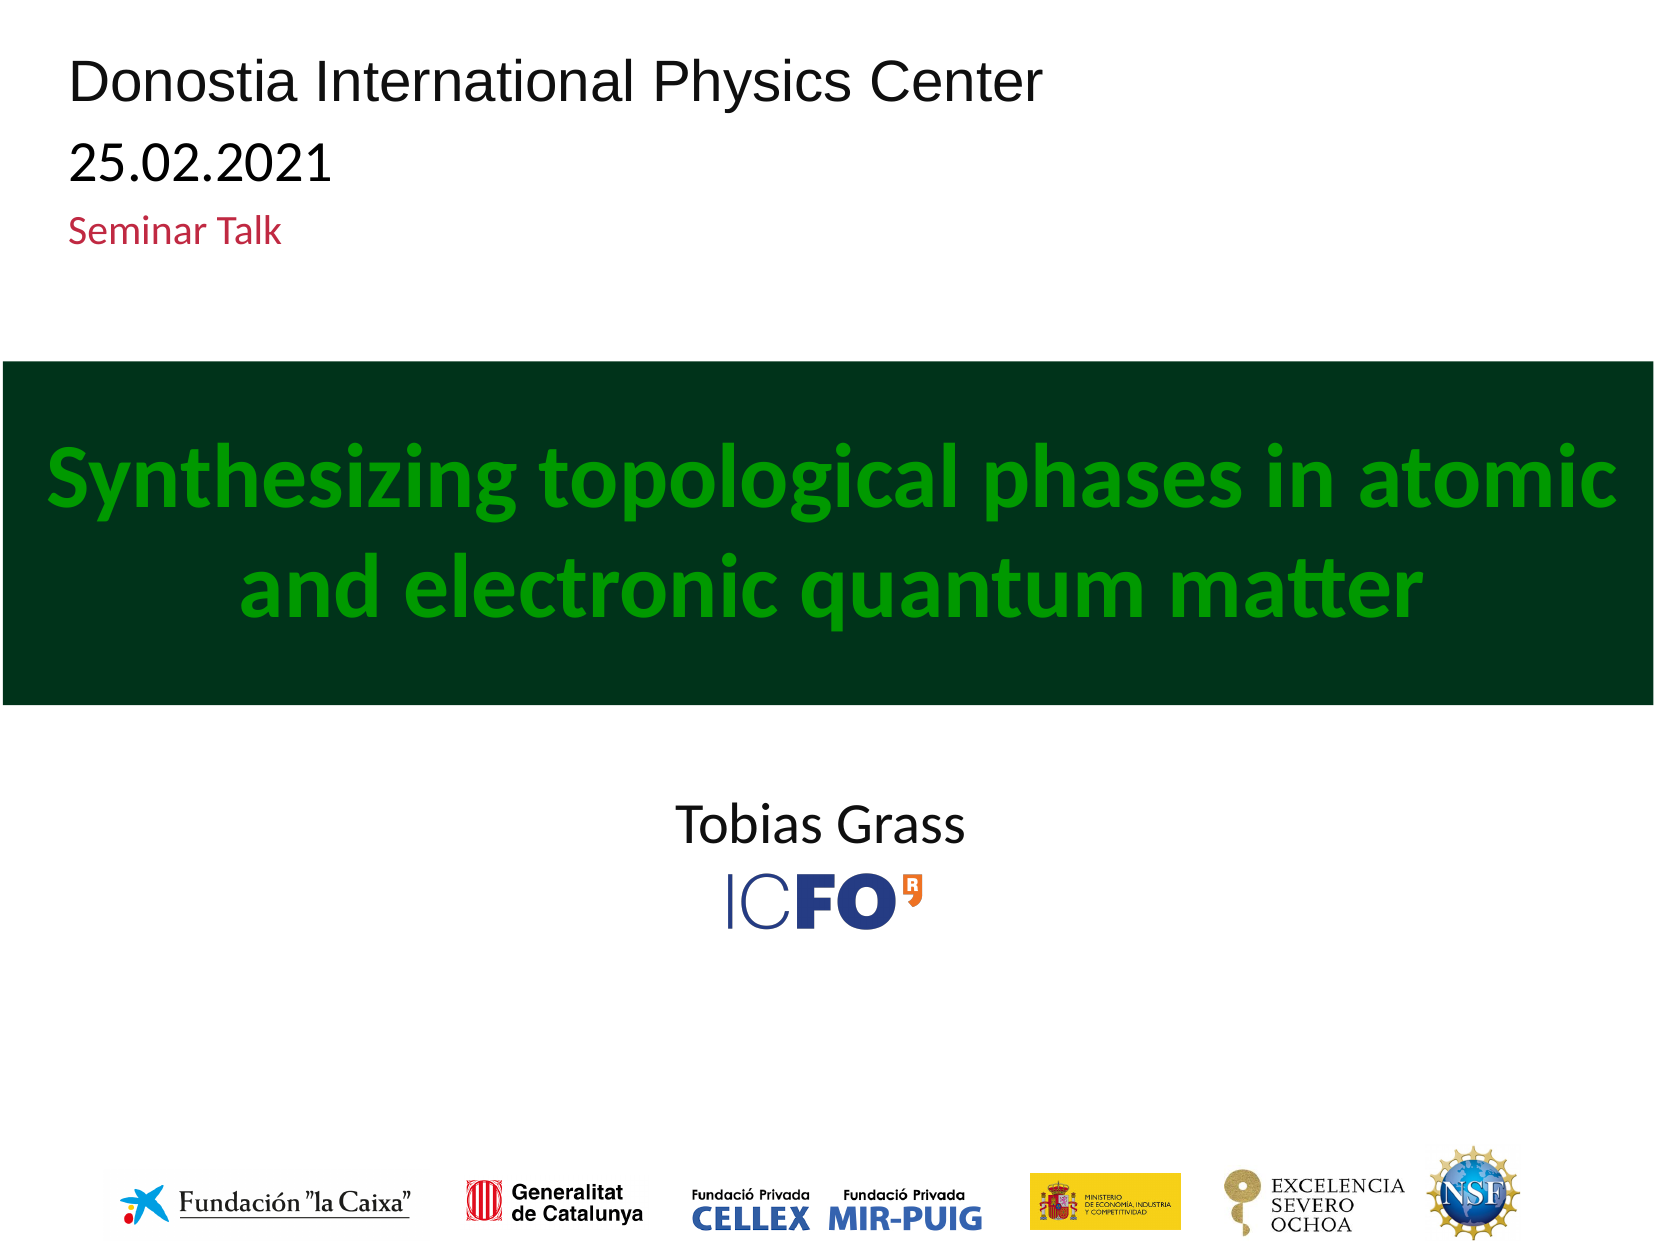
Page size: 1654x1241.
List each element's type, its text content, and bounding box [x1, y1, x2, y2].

subtitle Tobias Grass [660, 777, 1006, 1021]
picture [725, 869, 925, 937]
picture [691, 1184, 811, 1236]
picture [1030, 1173, 1181, 1230]
picture [1224, 1165, 1405, 1241]
picture [103, 1169, 430, 1241]
picture [1425, 1144, 1521, 1241]
picture [460, 1175, 649, 1230]
picture [827, 1183, 983, 1234]
text_box [2, 361, 11, 706]
title Synthesizing topological phases in atomic and electronic quantum matter [11, 342, 1654, 709]
text_box Donostia International Physics Center 25.02.2021 Seminar Talk [53, 35, 1607, 279]
